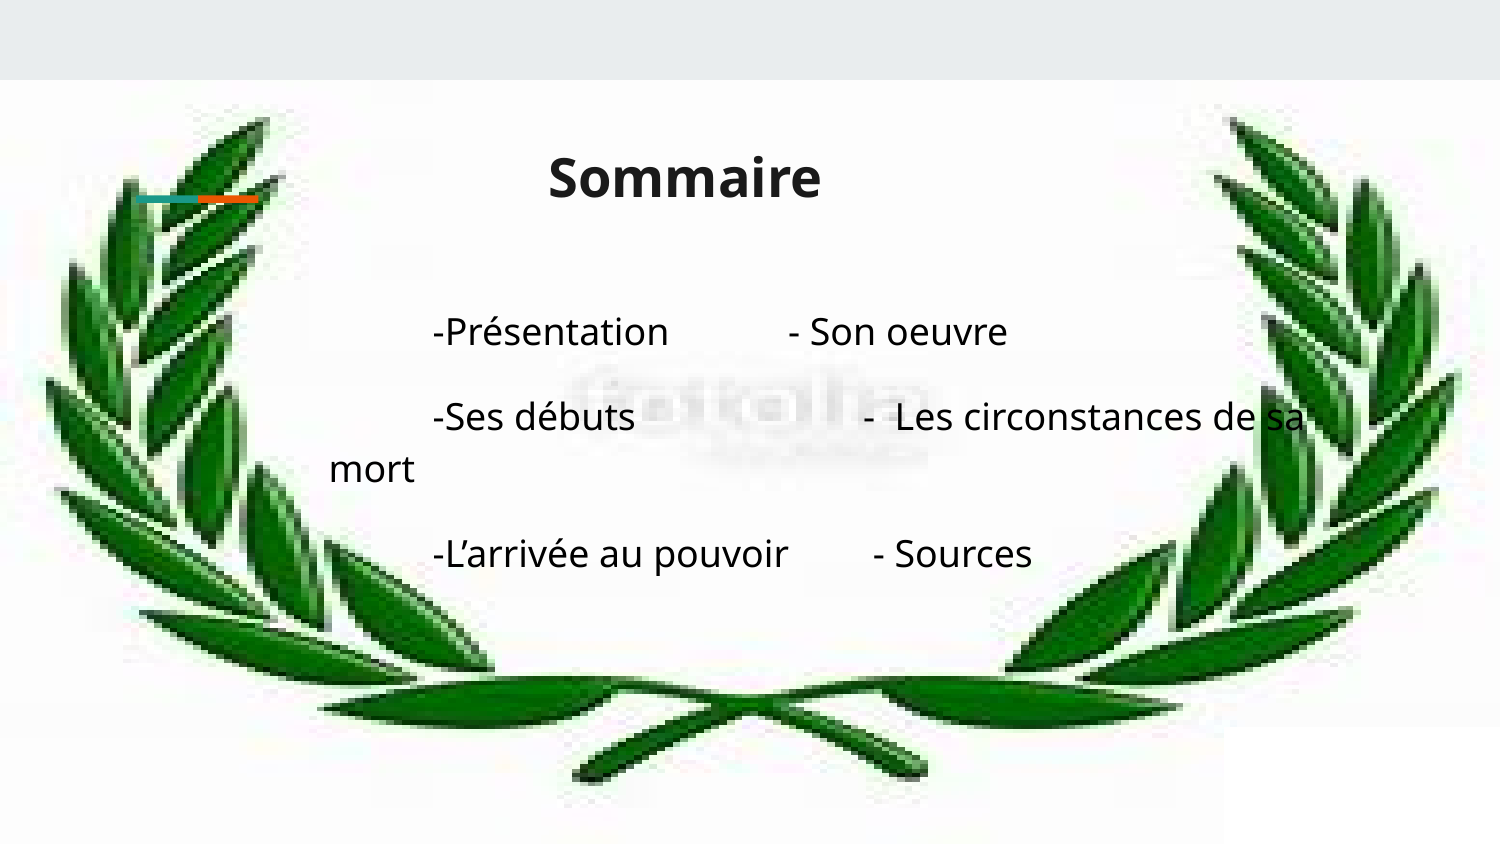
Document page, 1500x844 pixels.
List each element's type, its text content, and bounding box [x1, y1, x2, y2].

picture [0, 80, 1500, 844]
list -Présentation - Son oeuvre -Ses débuts - Les circonstances de sa mort -L’arrivée au pouvoir - Sources [88, 286, 1350, 658]
title Sommaire [533, 128, 1500, 217]
